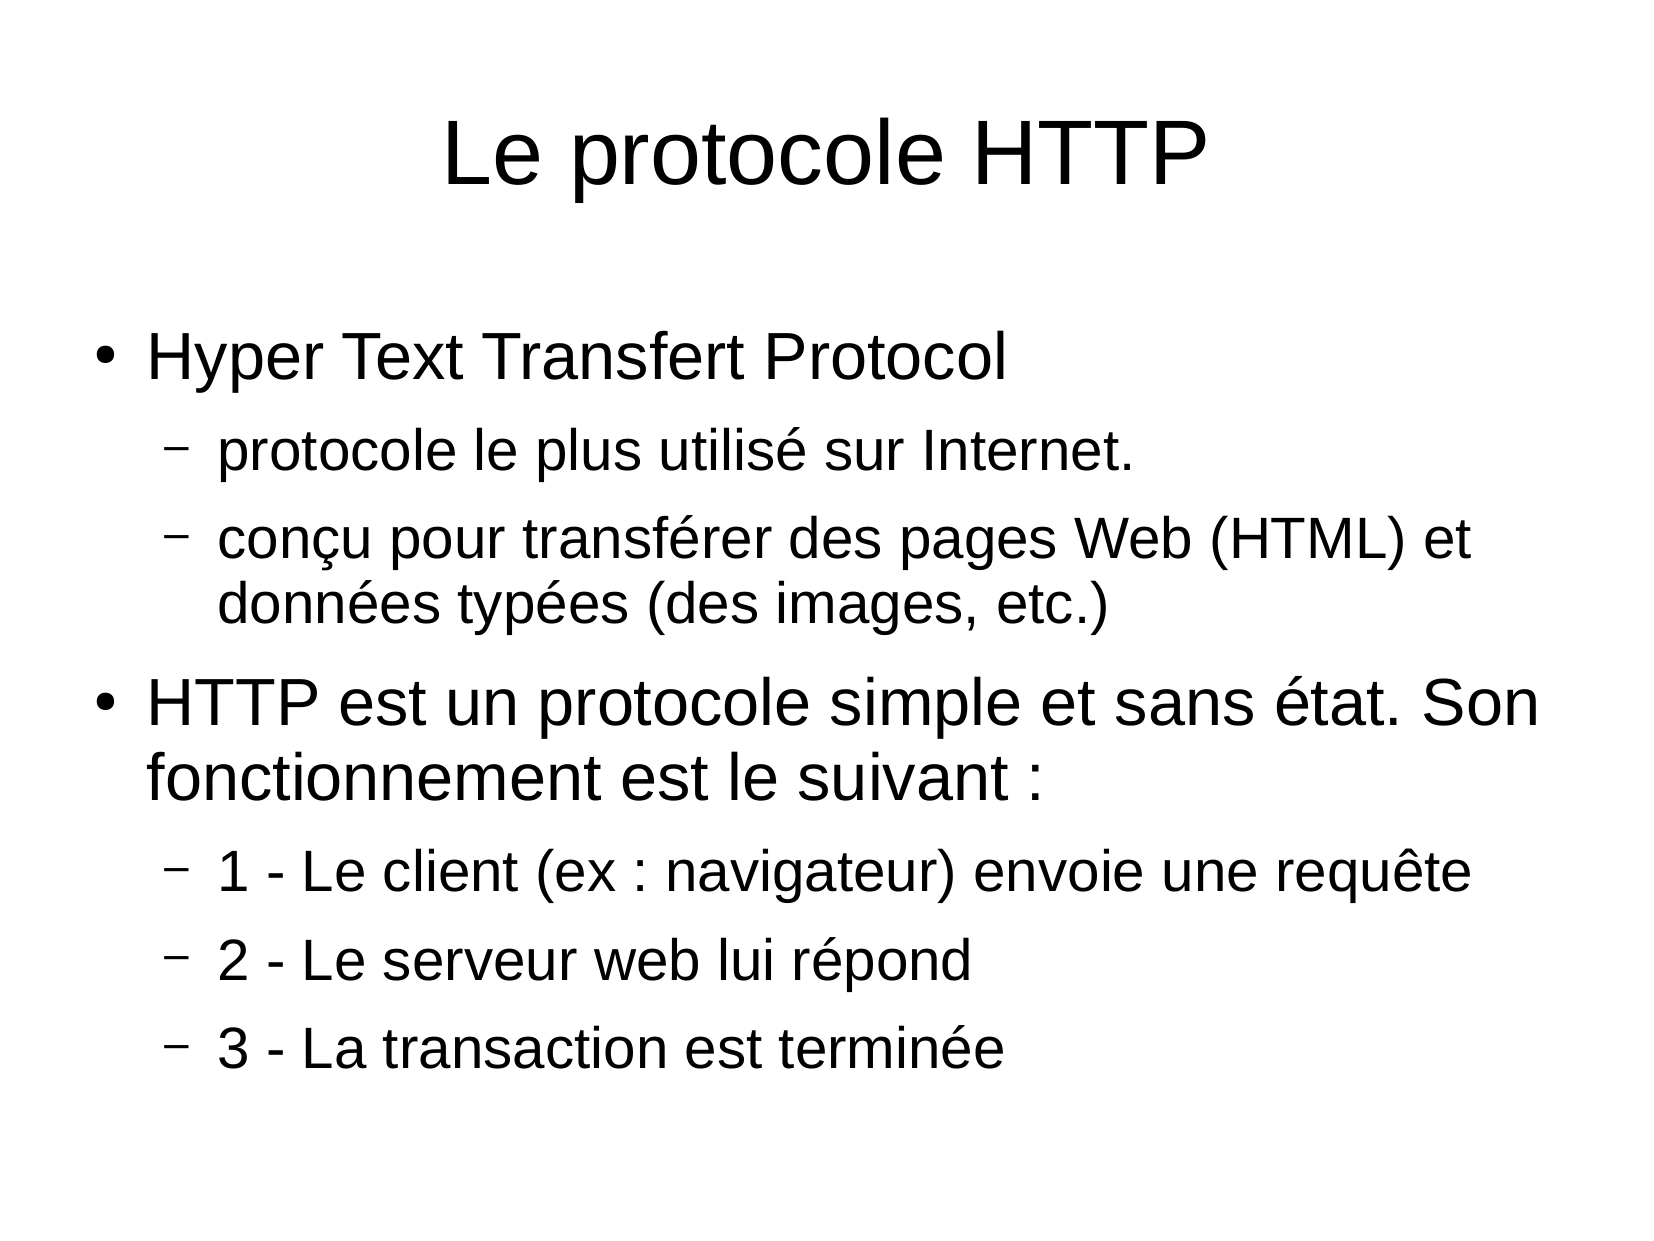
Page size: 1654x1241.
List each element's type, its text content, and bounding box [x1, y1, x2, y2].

list Hyper Text Transfert Protocol protocole le plus utilisé sur Internet. conçu pour transférer des pages Web (HTML) et données typées (des images, etc.) HTTP est un protocole simple et sans état. Son fonctionnement est le suivant : 1 - Le client (ex : navigateur) envoie une requête 2 - Le serveur web lui répond 3 - La transaction est terminée [75, 318, 1595, 1176]
title Le protocole HTTP [82, 49, 1571, 257]
